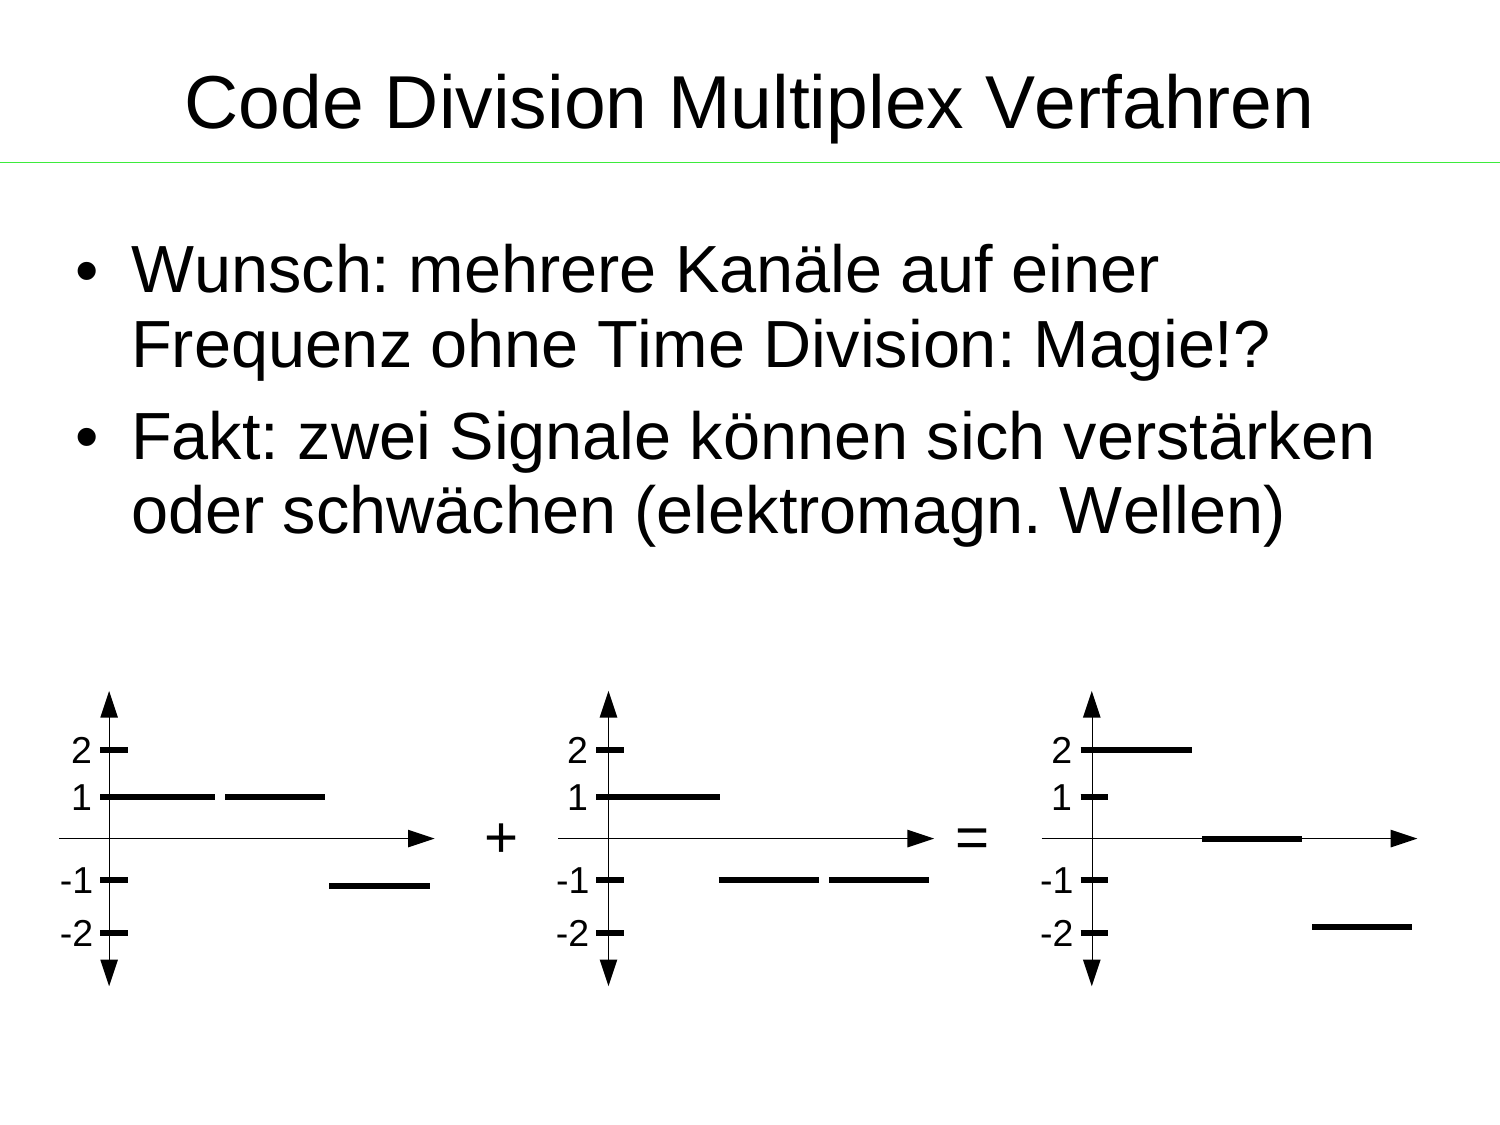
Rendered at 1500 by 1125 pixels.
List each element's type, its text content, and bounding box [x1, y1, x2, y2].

text_box 1 [1036, 779, 1087, 826]
text_box + [469, 791, 534, 877]
text_box 2 [1036, 718, 1087, 779]
text_box -2 [45, 909, 108, 962]
text_box -2 [541, 908, 605, 962]
text_box 2 [552, 718, 603, 779]
text_box = [940, 791, 1005, 877]
text_box 1 [552, 779, 603, 826]
text_box -2 [1025, 908, 1089, 962]
text_box -1 [541, 848, 605, 908]
list Wunsch: mehrere Kanäle auf einer Frequenz ohne Time Division: Magie!? Fakt: zwei Signale können sich verstärken oder schwächen (elektromagn. Wellen) [75, 232, 1426, 640]
text_box -1 [45, 848, 109, 909]
text_box -1 [1025, 848, 1089, 908]
title Code Division Multiplex Verfahren [75, 57, 1426, 148]
text_box 2 [56, 718, 107, 779]
text_box 1 [56, 779, 107, 826]
